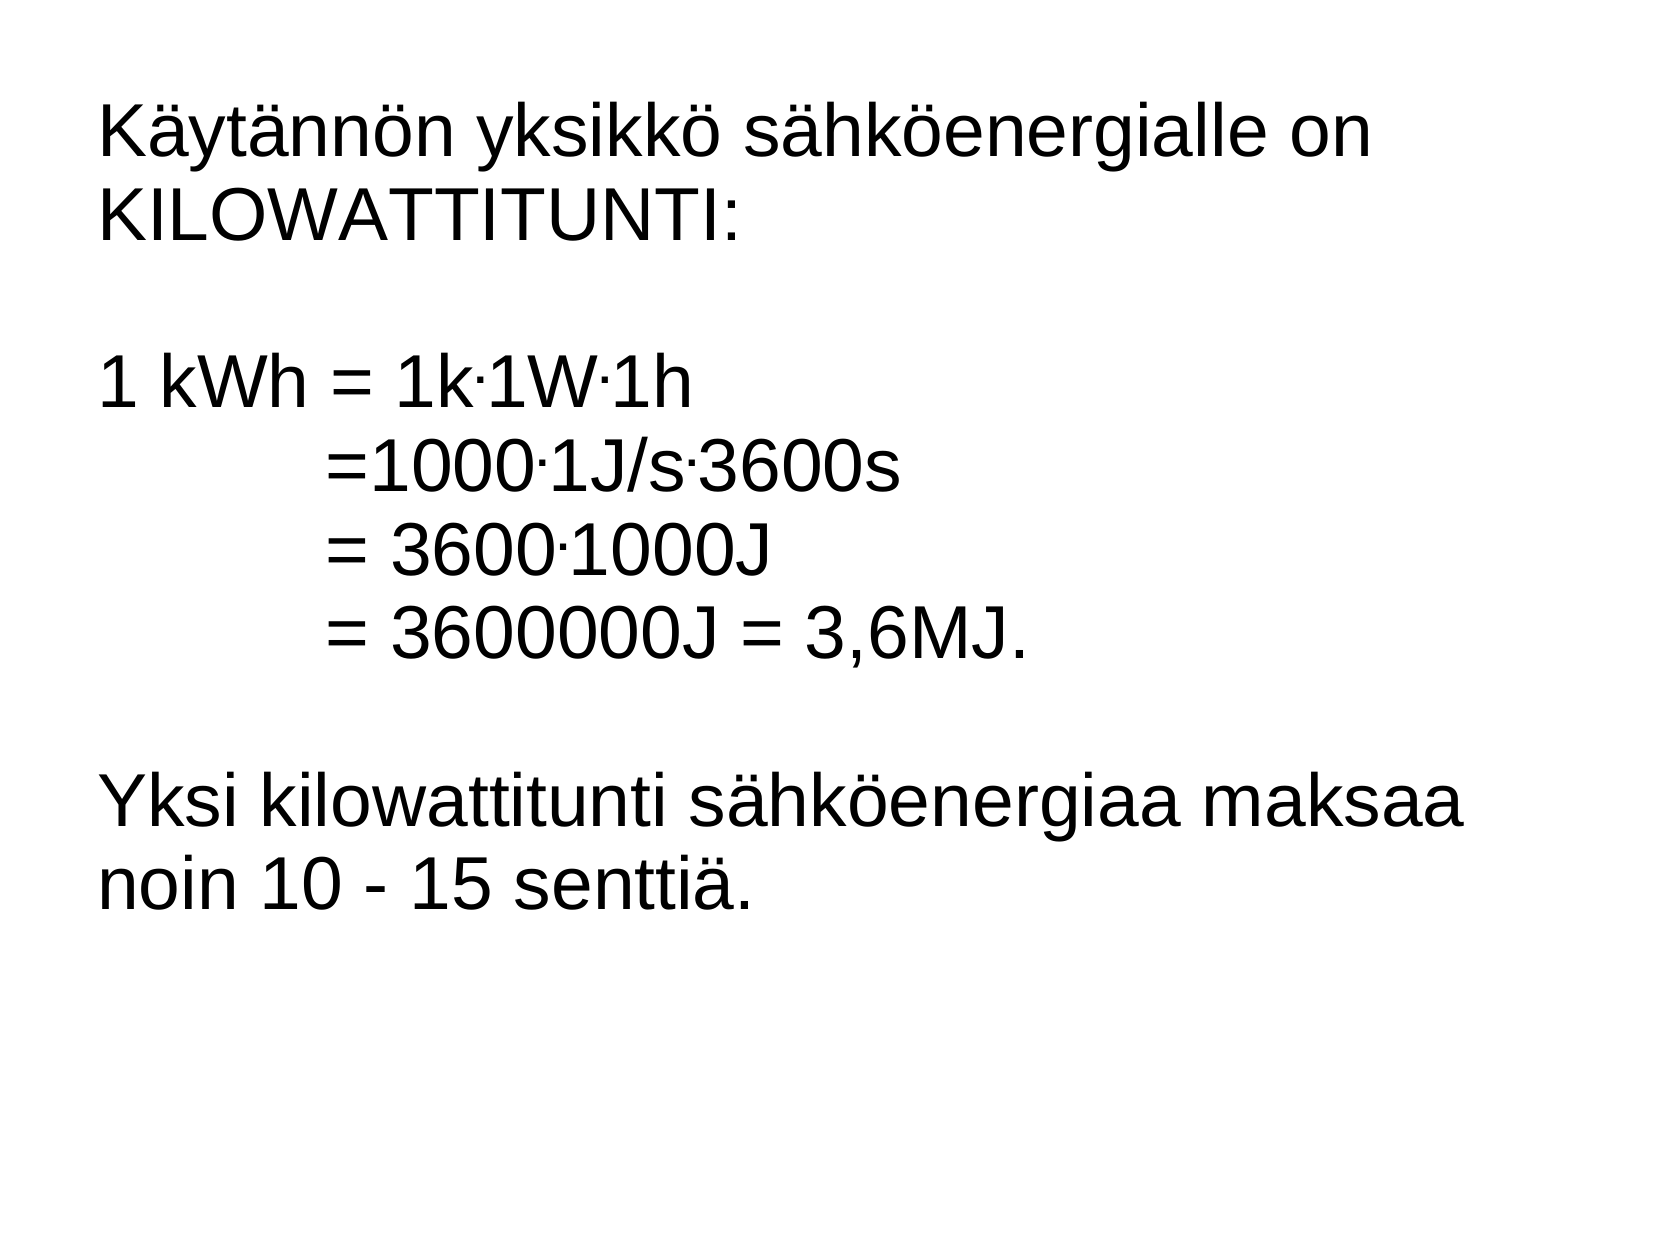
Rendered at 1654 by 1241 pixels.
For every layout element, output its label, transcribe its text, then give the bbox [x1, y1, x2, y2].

text_box Käytännön yksikkö sähköenergialle on KILOWATTITUNTI: 1 kWh = 1k.1W.1h =1000.1J/s.3600s = 3600.1000J = 3600000J = 3,6MJ. Yksi kilowattitunti sähköenergiaa maksaa noin 10 - 15 senttiä. [82, 82, 1564, 1108]
